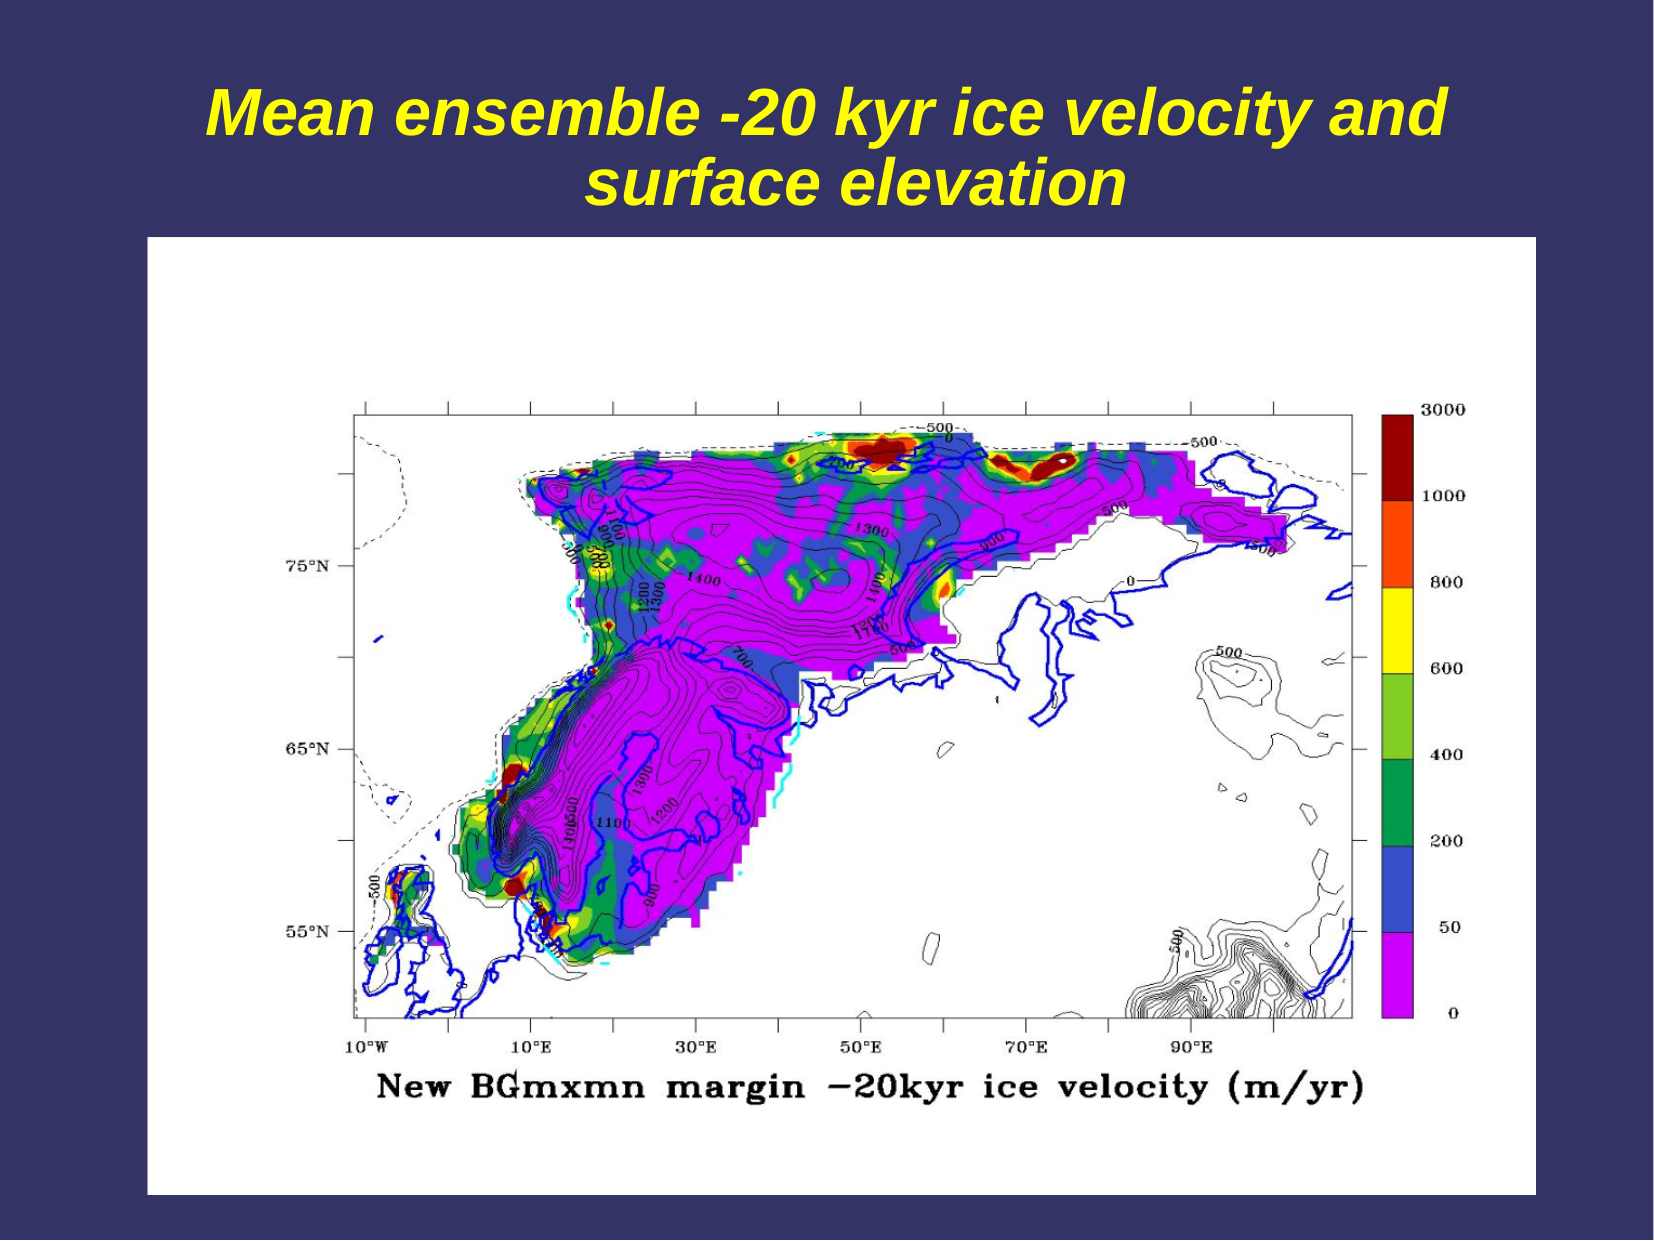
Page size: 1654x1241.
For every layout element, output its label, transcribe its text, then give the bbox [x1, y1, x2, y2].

picture [147, 236, 1536, 1195]
title Mean ensemble -20 kyr ice velocity and surface elevation [121, 49, 1534, 250]
